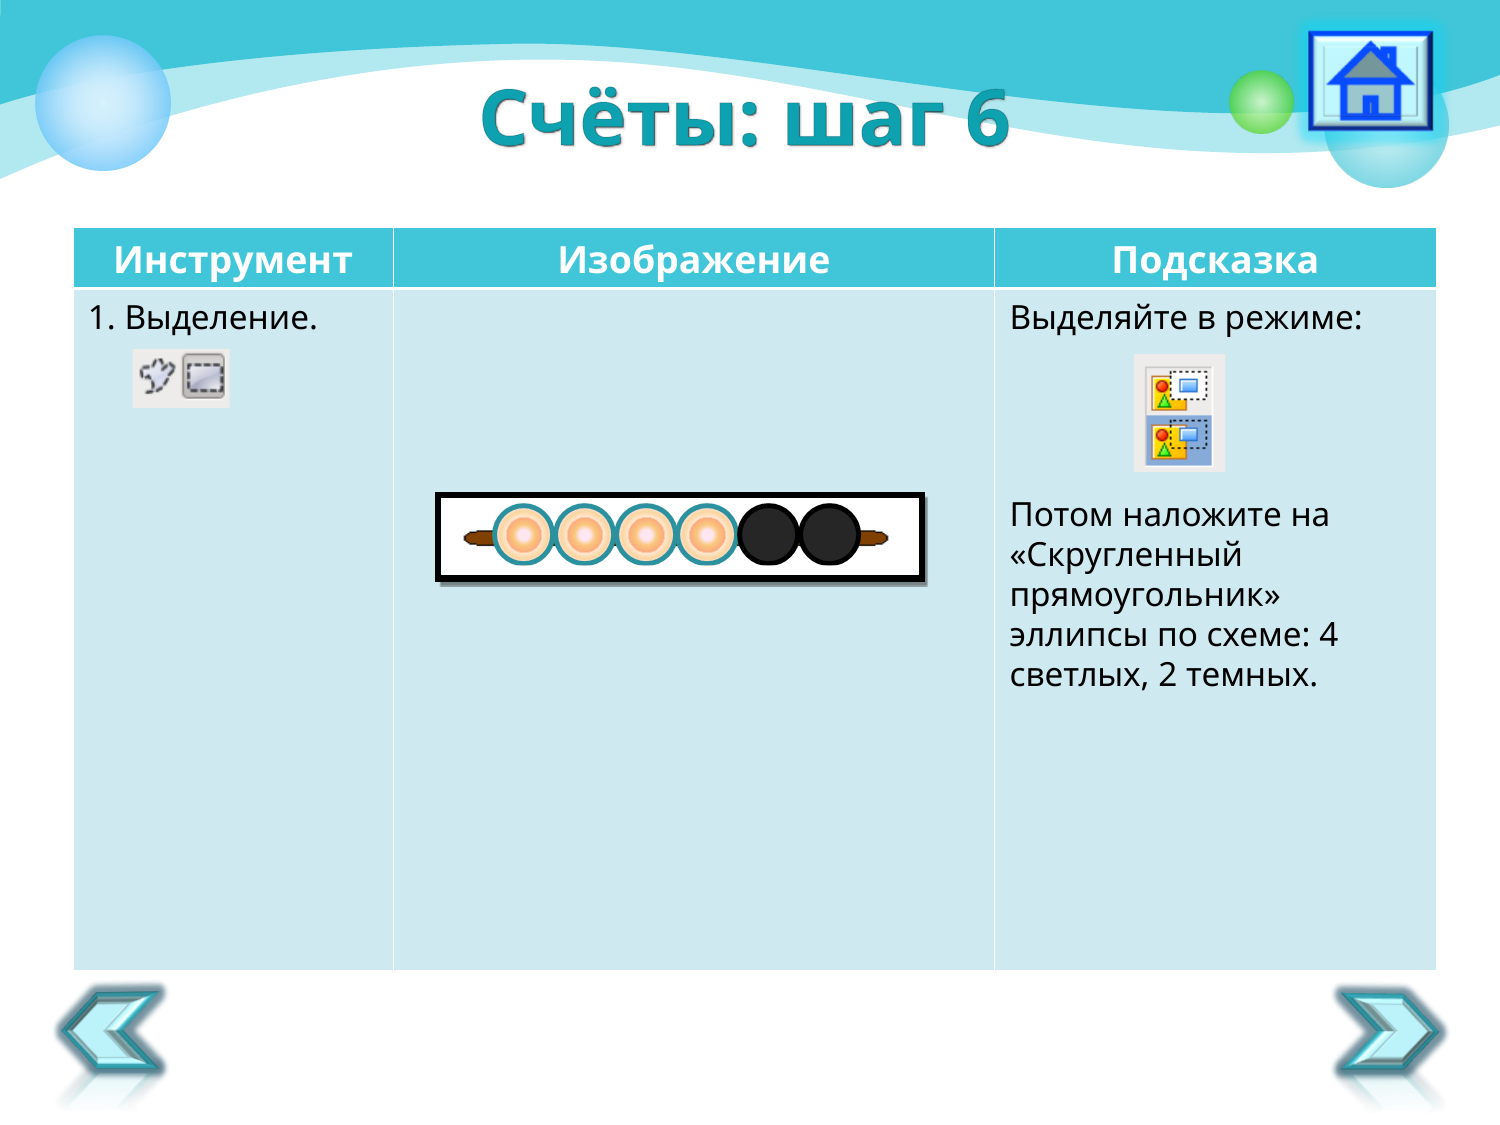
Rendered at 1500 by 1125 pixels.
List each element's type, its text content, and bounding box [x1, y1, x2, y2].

table_header Инструмент [74, 228, 393, 287]
picture [43, 972, 179, 1125]
text_box Счёты: шаг 6 [968, 89, 1009, 146]
text_box Счёты: шаг 6 [628, 102, 669, 146]
picture [132, 349, 230, 408]
picture [441, 498, 919, 576]
table_cell 1. Выделение. [74, 290, 393, 970]
table_cell Выделяйте в режиме: Потом наложите на «Скругленный прямоугольник» эллипсы по схеме: 4 светлых, 2 темных. [995, 290, 1436, 970]
text_box Счёты: шаг 6 [531, 102, 574, 145]
table_cell [394, 290, 994, 970]
picture [1228, 6, 1459, 189]
picture [1133, 354, 1226, 472]
text_box Счёты: шаг 6 [676, 102, 714, 145]
picture [34, 34, 172, 172]
text_box Счёты: шаг 6 [861, 101, 901, 146]
text_box Счёты: шаг 6 [482, 89, 526, 146]
text_box Счёты: шаг 6 [912, 102, 943, 146]
picture [1321, 974, 1459, 1125]
text_box Счёты: шаг 6 [582, 102, 623, 146]
table_header Изображение [394, 228, 994, 287]
text_box Счёты: шаг 6 [787, 102, 853, 145]
table_header Подсказка [995, 228, 1436, 287]
text_box Счёты: шаг 6 [719, 102, 732, 145]
